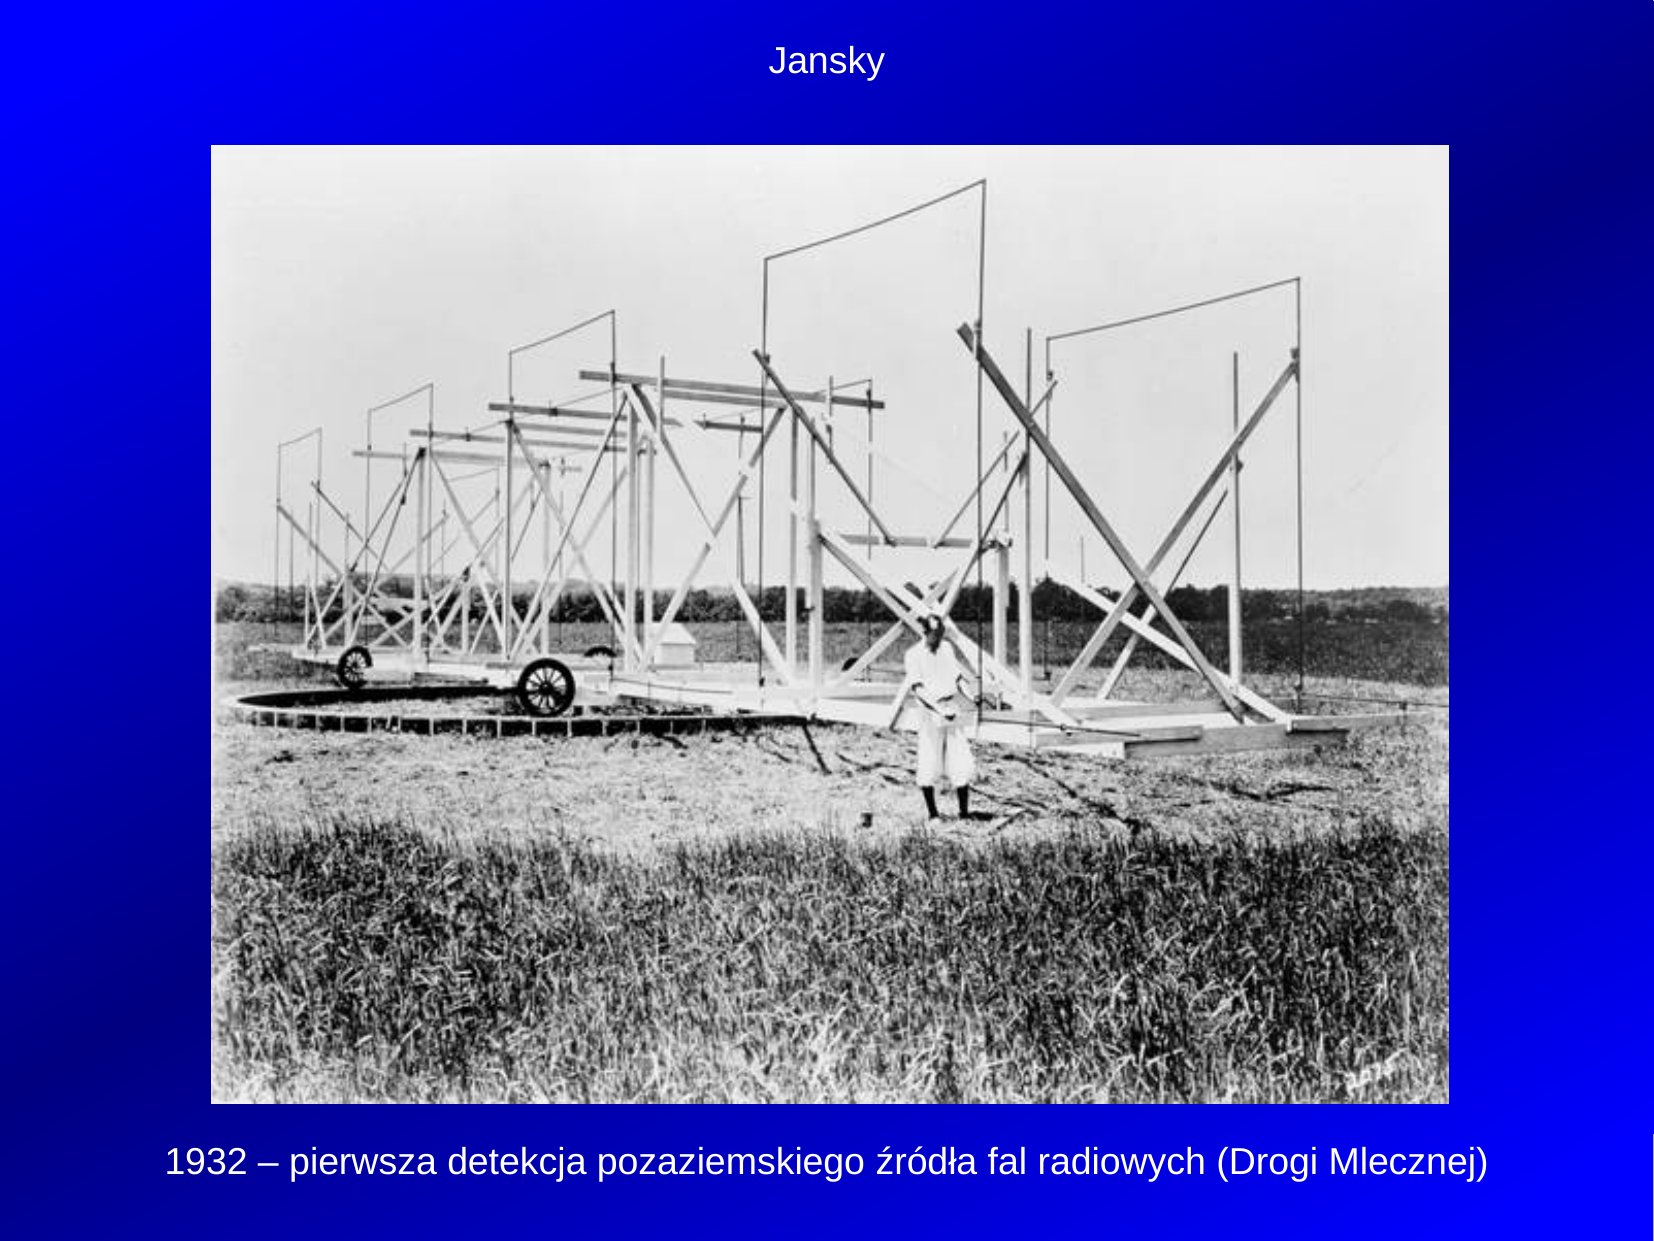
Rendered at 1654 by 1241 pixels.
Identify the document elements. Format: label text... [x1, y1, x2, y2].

text_box Jansky [753, 31, 900, 89]
picture [211, 145, 1449, 1104]
text_box 1932 – pierwsza detekcja pozaziemskiego źródła fal radiowych (Drogi Mlecznej) [149, 1132, 1504, 1190]
